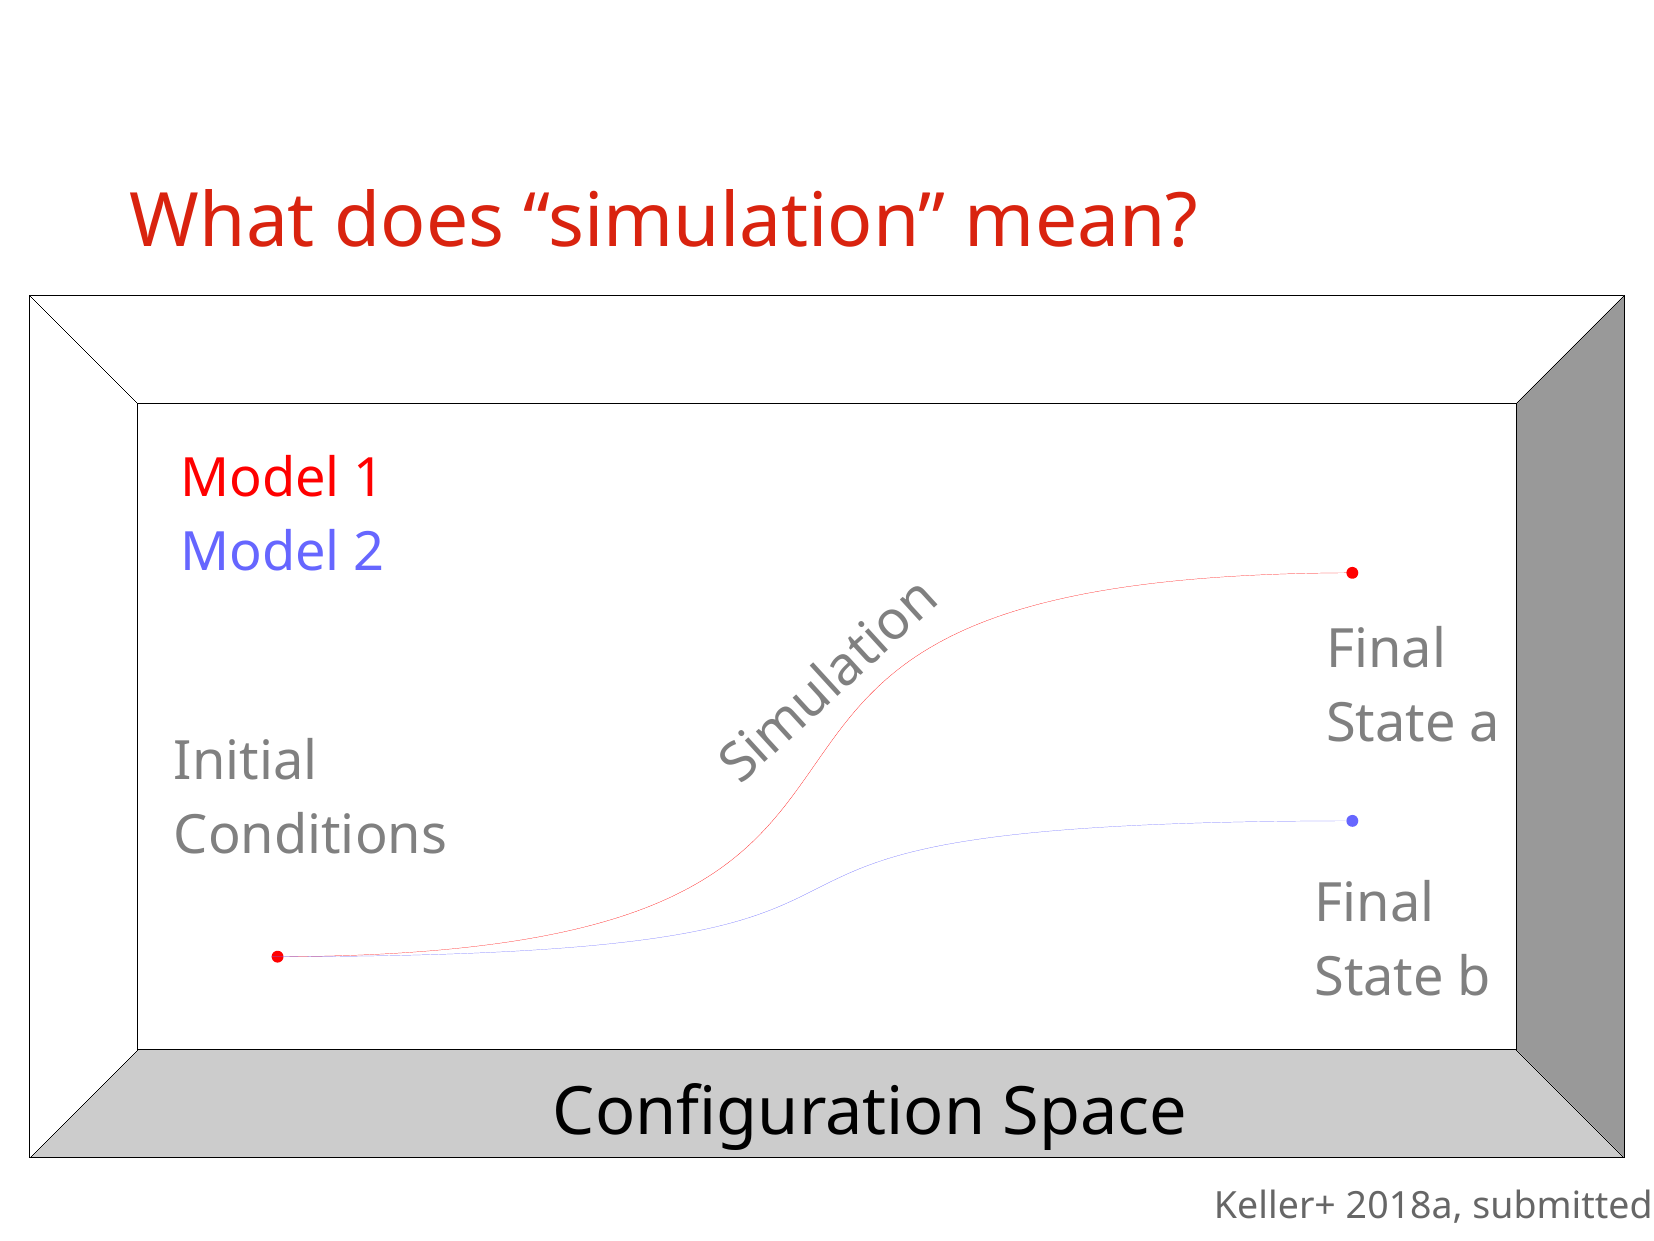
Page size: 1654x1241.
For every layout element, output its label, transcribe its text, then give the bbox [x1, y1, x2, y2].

title What does “simulation” mean? [129, 153, 1518, 281]
text_box Keller+ 2018a, submitted [1199, 1171, 1654, 1229]
text_box Initial Conditions [159, 714, 454, 851]
text_box Final State b [1299, 855, 1504, 993]
text_box Simulation [685, 550, 952, 804]
text_box Final State a [1311, 602, 1512, 739]
text_box [31, 295, 1625, 1158]
text_box Configuration Space [538, 1056, 1182, 1146]
text_box Model 1 Model 2 [165, 430, 460, 567]
